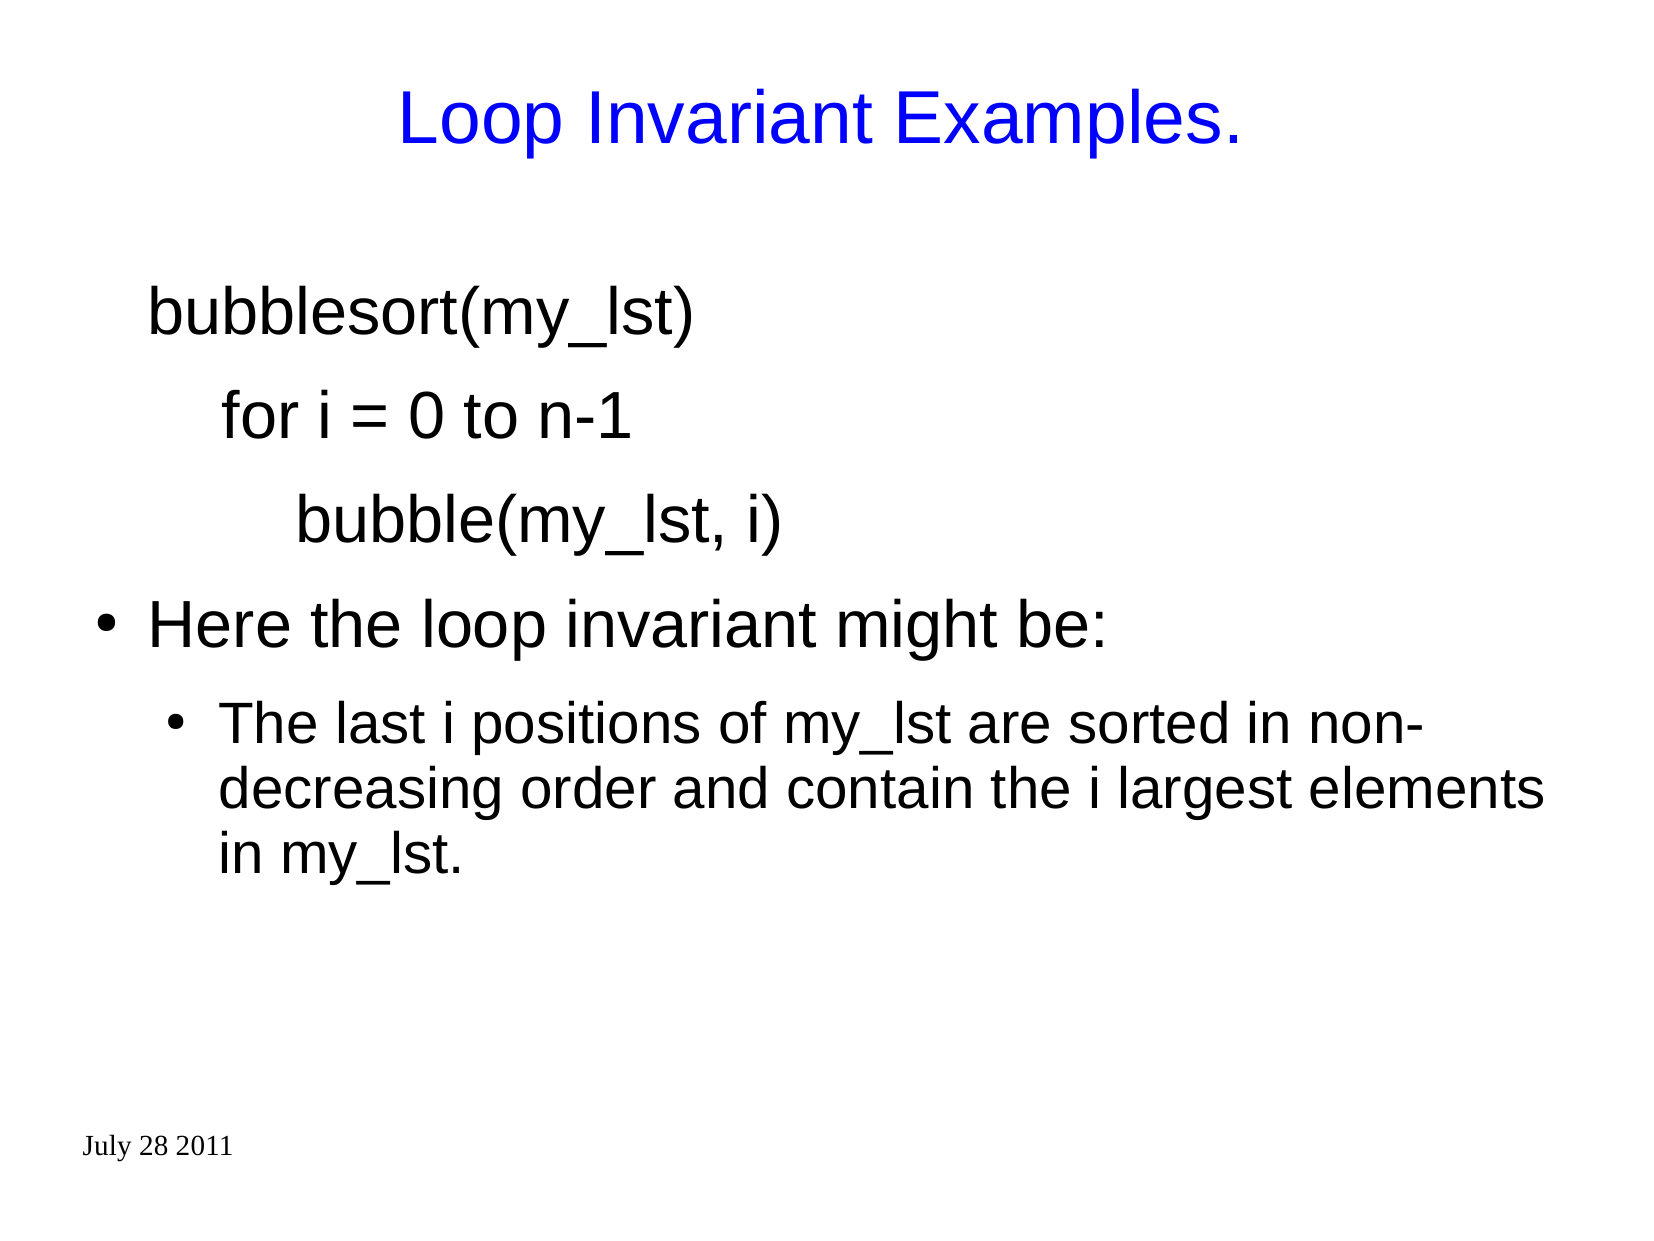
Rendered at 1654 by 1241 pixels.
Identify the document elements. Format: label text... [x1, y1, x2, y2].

list bubblesort(my_lst) for i = 0 to n-1 bubble(my_lst, i) Here the loop invariant might be: The last i positions of my_lst are sorted in non-decreasing order and contain the i largest elements in my_lst. [76, 274, 1565, 1093]
title Loop Invariant Examples. [76, 58, 1565, 178]
